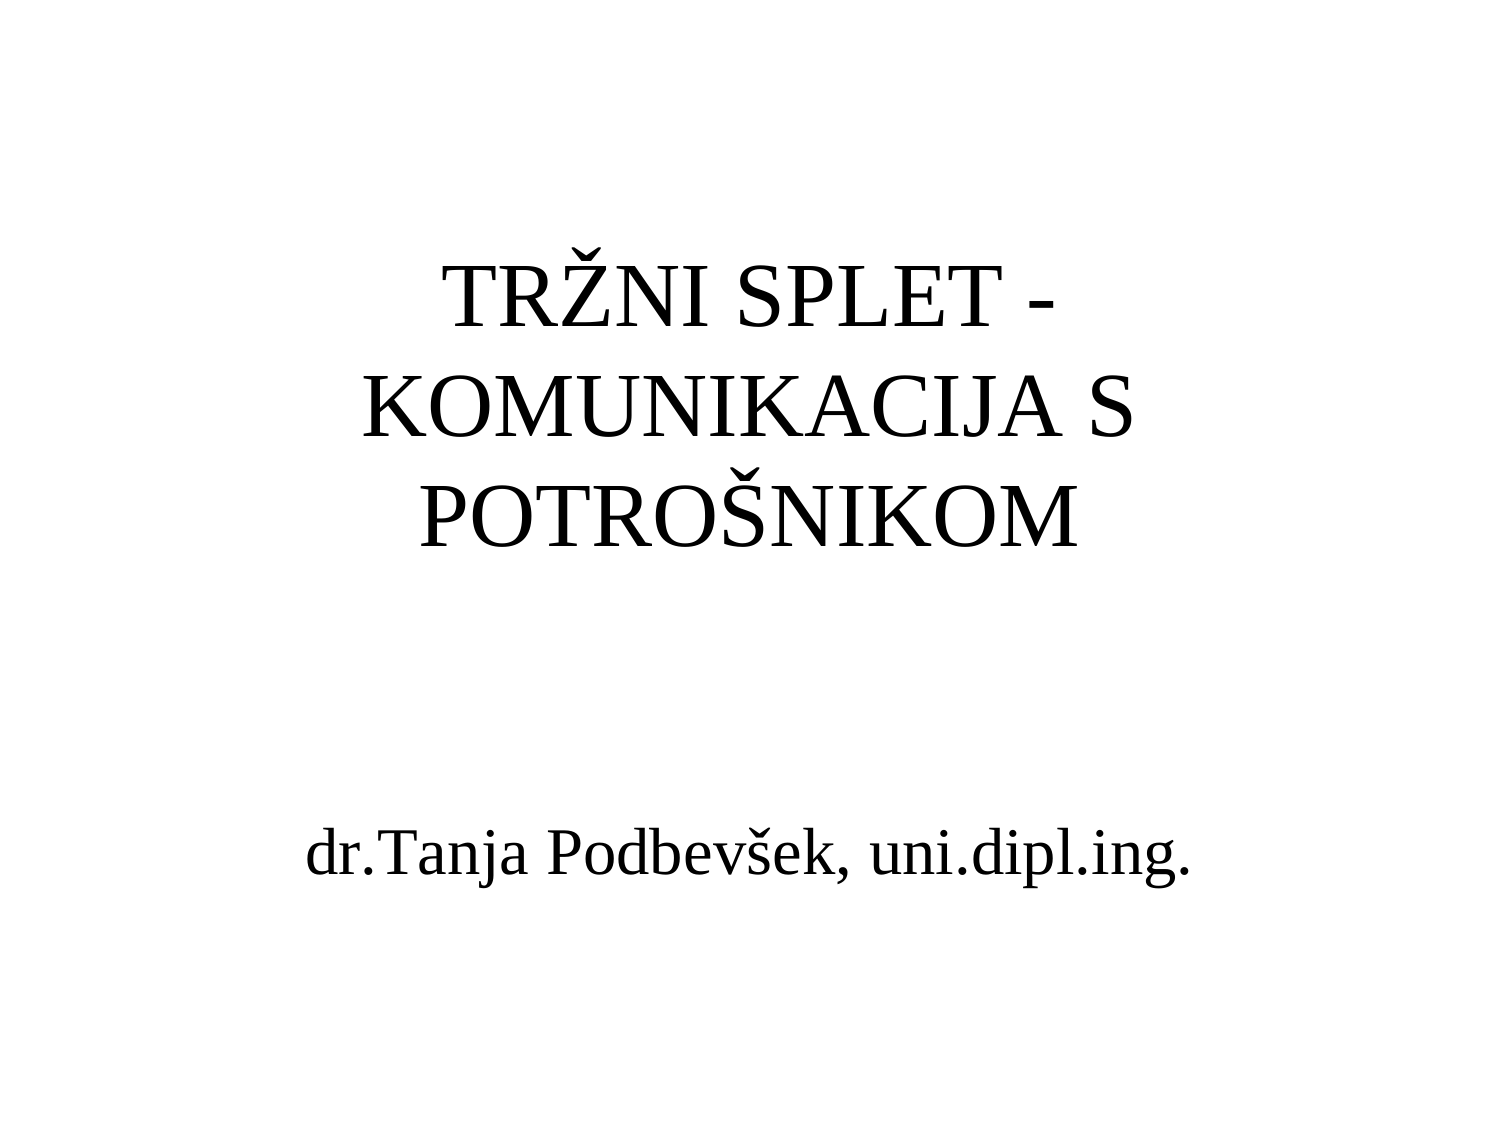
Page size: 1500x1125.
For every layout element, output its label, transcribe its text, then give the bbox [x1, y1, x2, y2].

text_box dr.Tanja Podbevšek, uni.dipl.ing. [225, 800, 1276, 1088]
title TRŽNI SPLET - KOMUNIKACIJA S POTROŠNIKOM [112, 137, 1388, 663]
